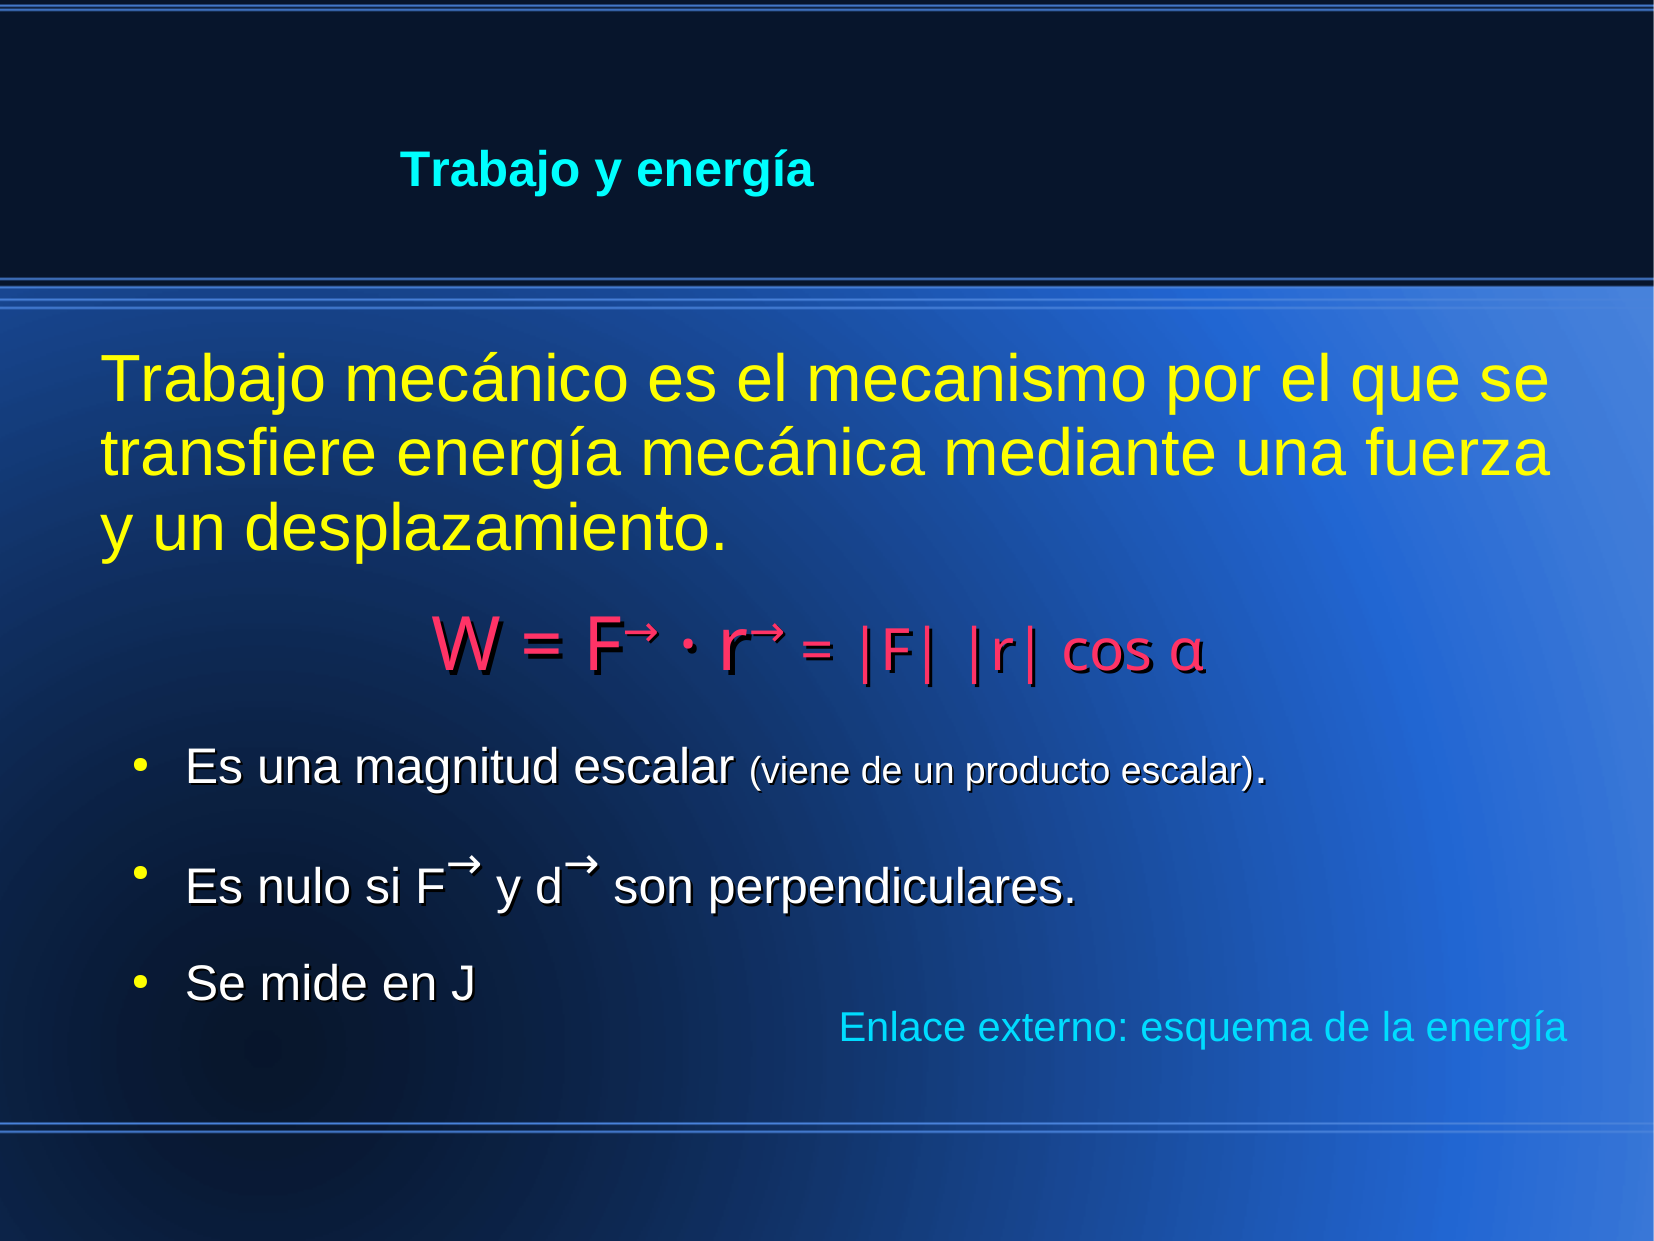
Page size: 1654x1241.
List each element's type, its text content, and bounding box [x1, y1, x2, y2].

text_box Es una magnitud escalar (viene de un producto escalar). Es nulo si F→ y d→ son perpendiculares. Se mide en J [113, 738, 1595, 1009]
list Enlace externo: esquema de la energía [767, 1004, 1625, 1117]
picture [0, 0, 1654, 1241]
title Trabajo y energía [32, 118, 1182, 220]
text_box W = F→ · r→ = |F| |r| cos α [265, 590, 1300, 691]
list Trabajo mecánico es el mecanismo por el que se transfiere energía mecánica mediante una fuerza y un desplazamiento. [29, 236, 1595, 565]
